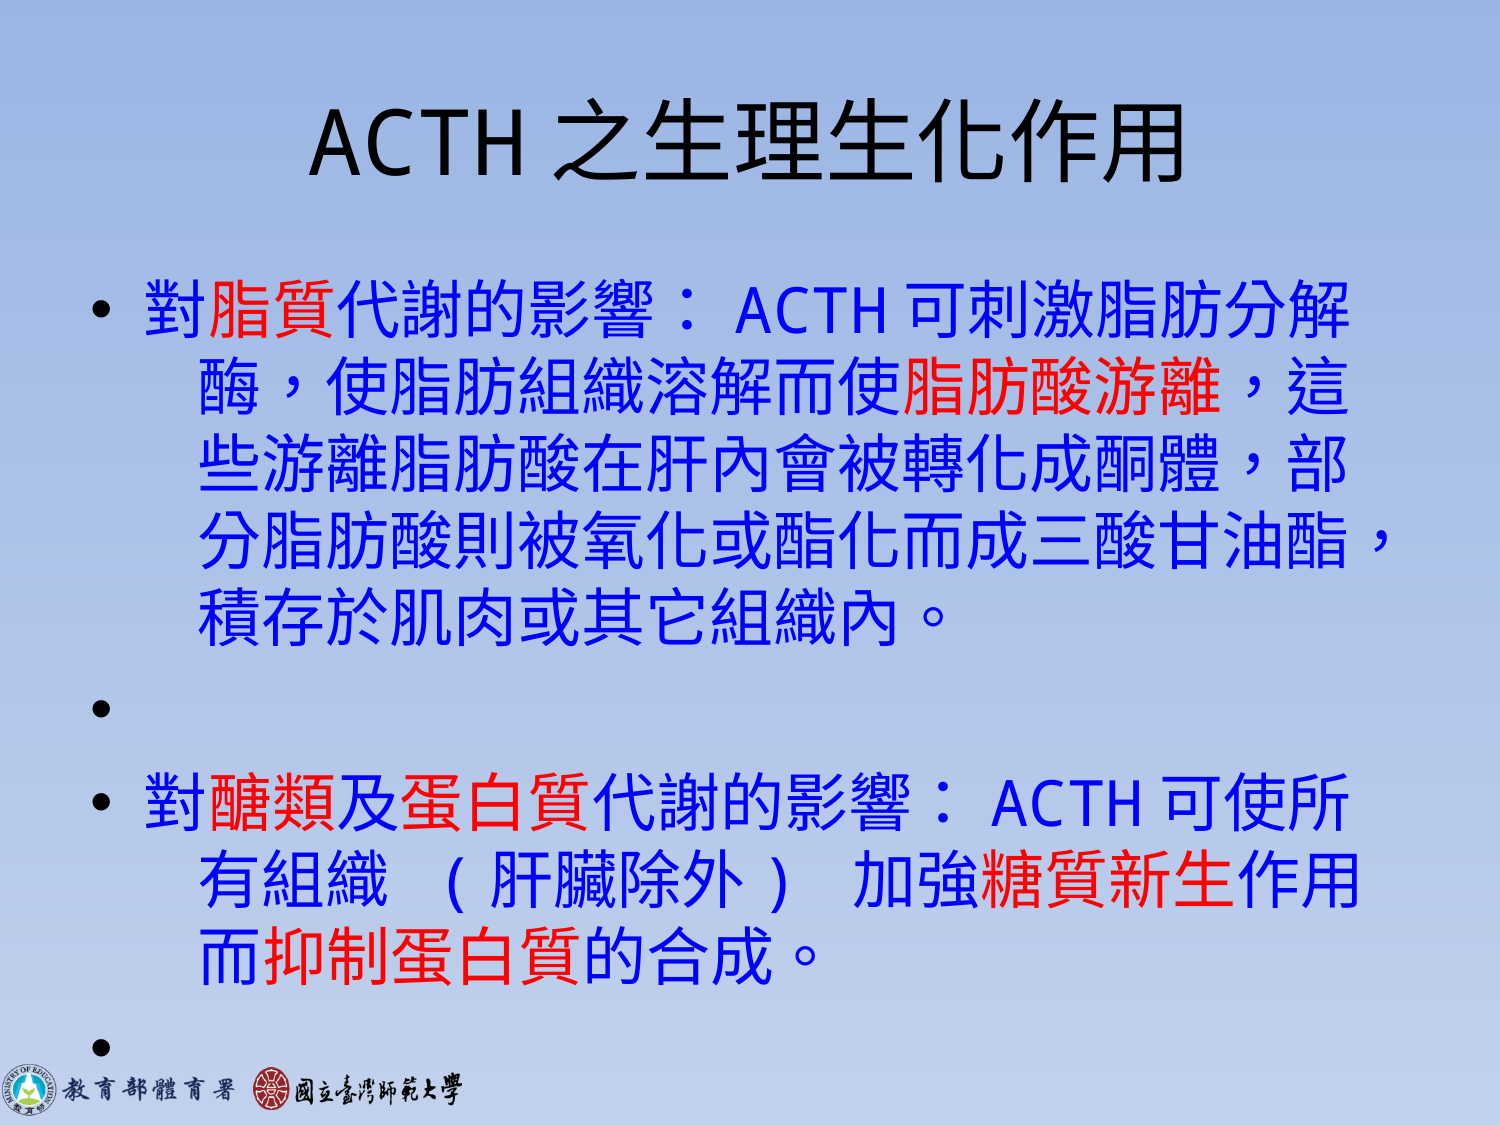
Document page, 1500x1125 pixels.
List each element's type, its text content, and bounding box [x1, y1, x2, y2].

list 對脂質代謝的影響：ACTH可刺激脂肪分解酶，使脂肪組織溶解而使脂肪酸游離，這些游離脂肪酸在肝內會被轉化成酮體，部分脂肪酸則被氧化或酯化而成三酸甘油酯，積存於肌肉或其它組織內。 對醣類及蛋白質代謝的影響：ACTH可使所有組織 (肝臟除外) 加強糖質新生作用而抑制蛋白質的合成。 [75, 262, 1426, 1005]
title ACTH之生理生化作用 [75, 45, 1426, 233]
